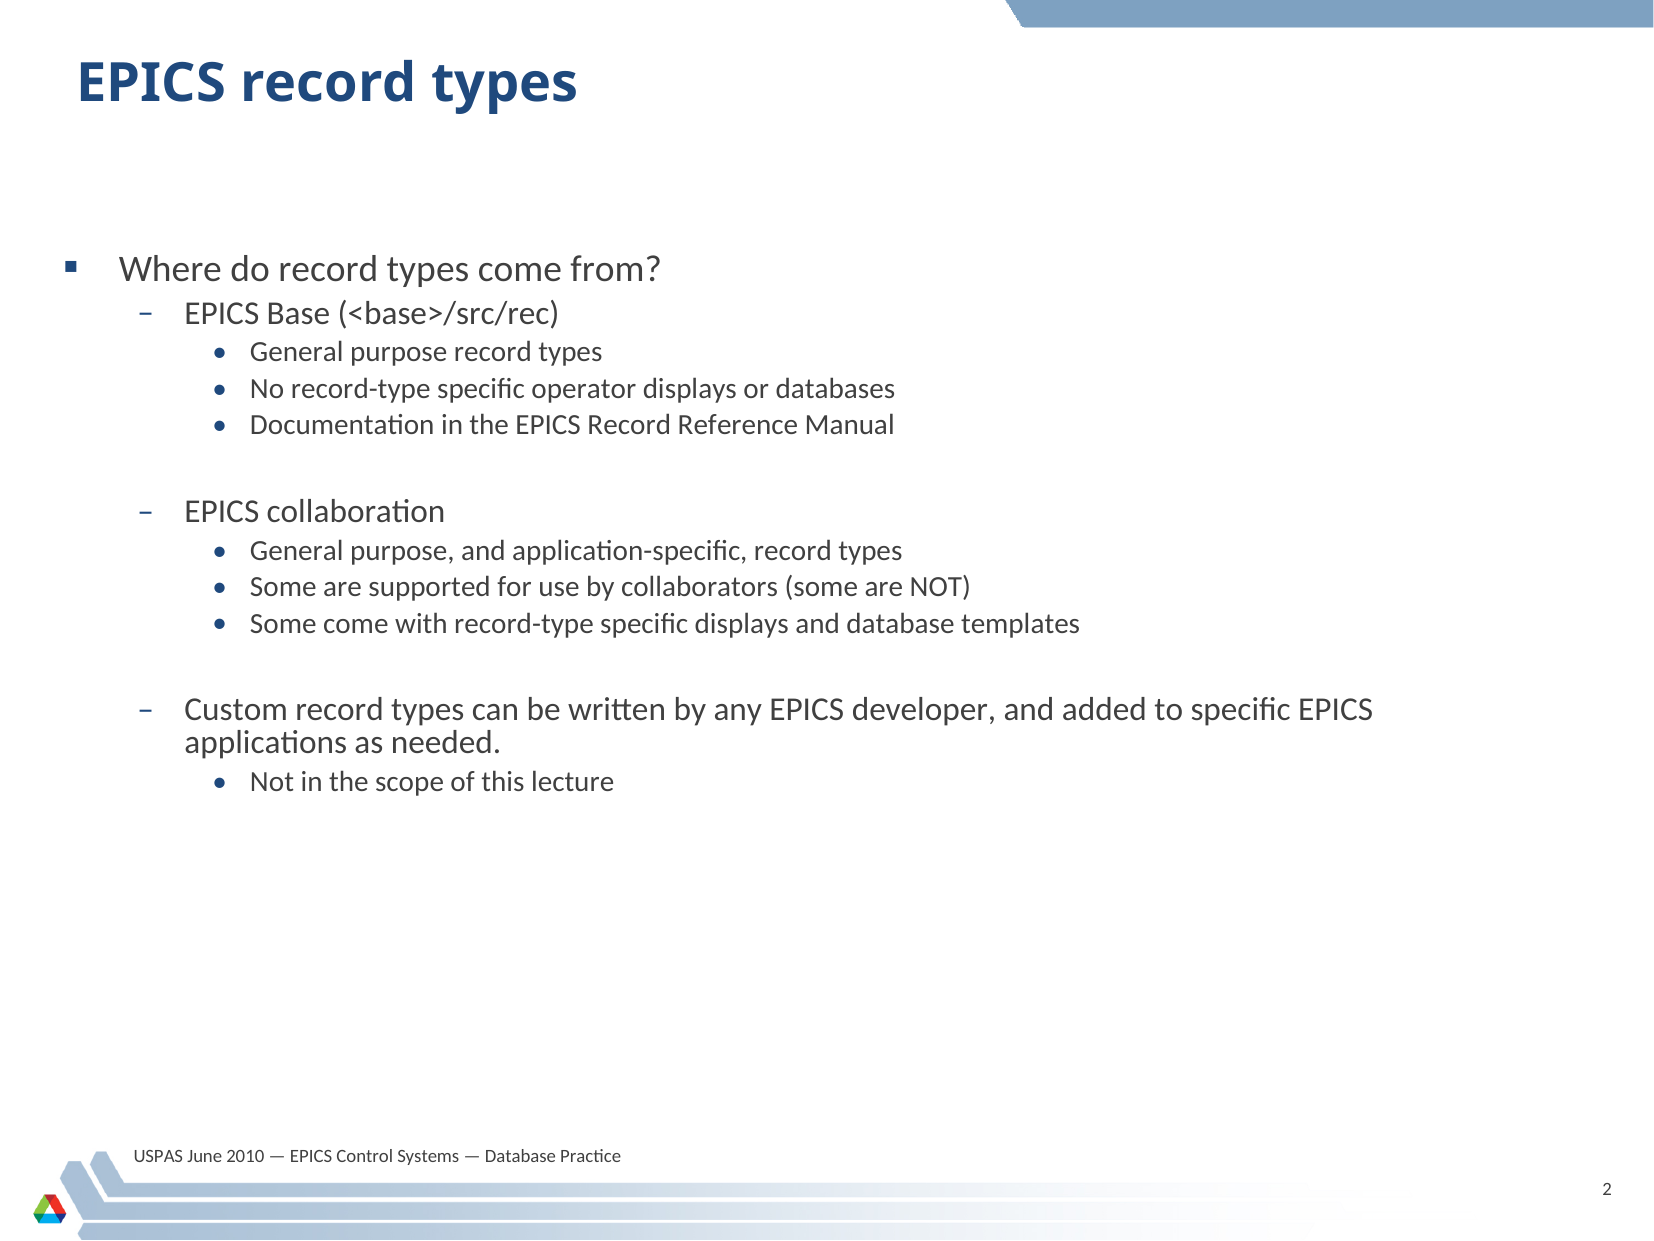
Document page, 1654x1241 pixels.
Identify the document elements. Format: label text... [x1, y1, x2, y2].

list Where do record types come from? EPICS Base (<base>/src/rec) General purpose record types No record-type specific operator displays or databases Documentation in the EPICS Record Reference Manual EPICS collaboration General purpose, and application-specific, record types Some are supported for use by collaborators (some are NOT) Some come with record-type specific displays and database templates Custom record types can be written by any EPICS developer, and added to specific EPICS applications as needed. Not in the scope of this lecture [62, 253, 1498, 873]
title EPICS record types [61, 51, 1500, 123]
picture [0, 1143, 1654, 1240]
picture [0, 0, 1654, 29]
